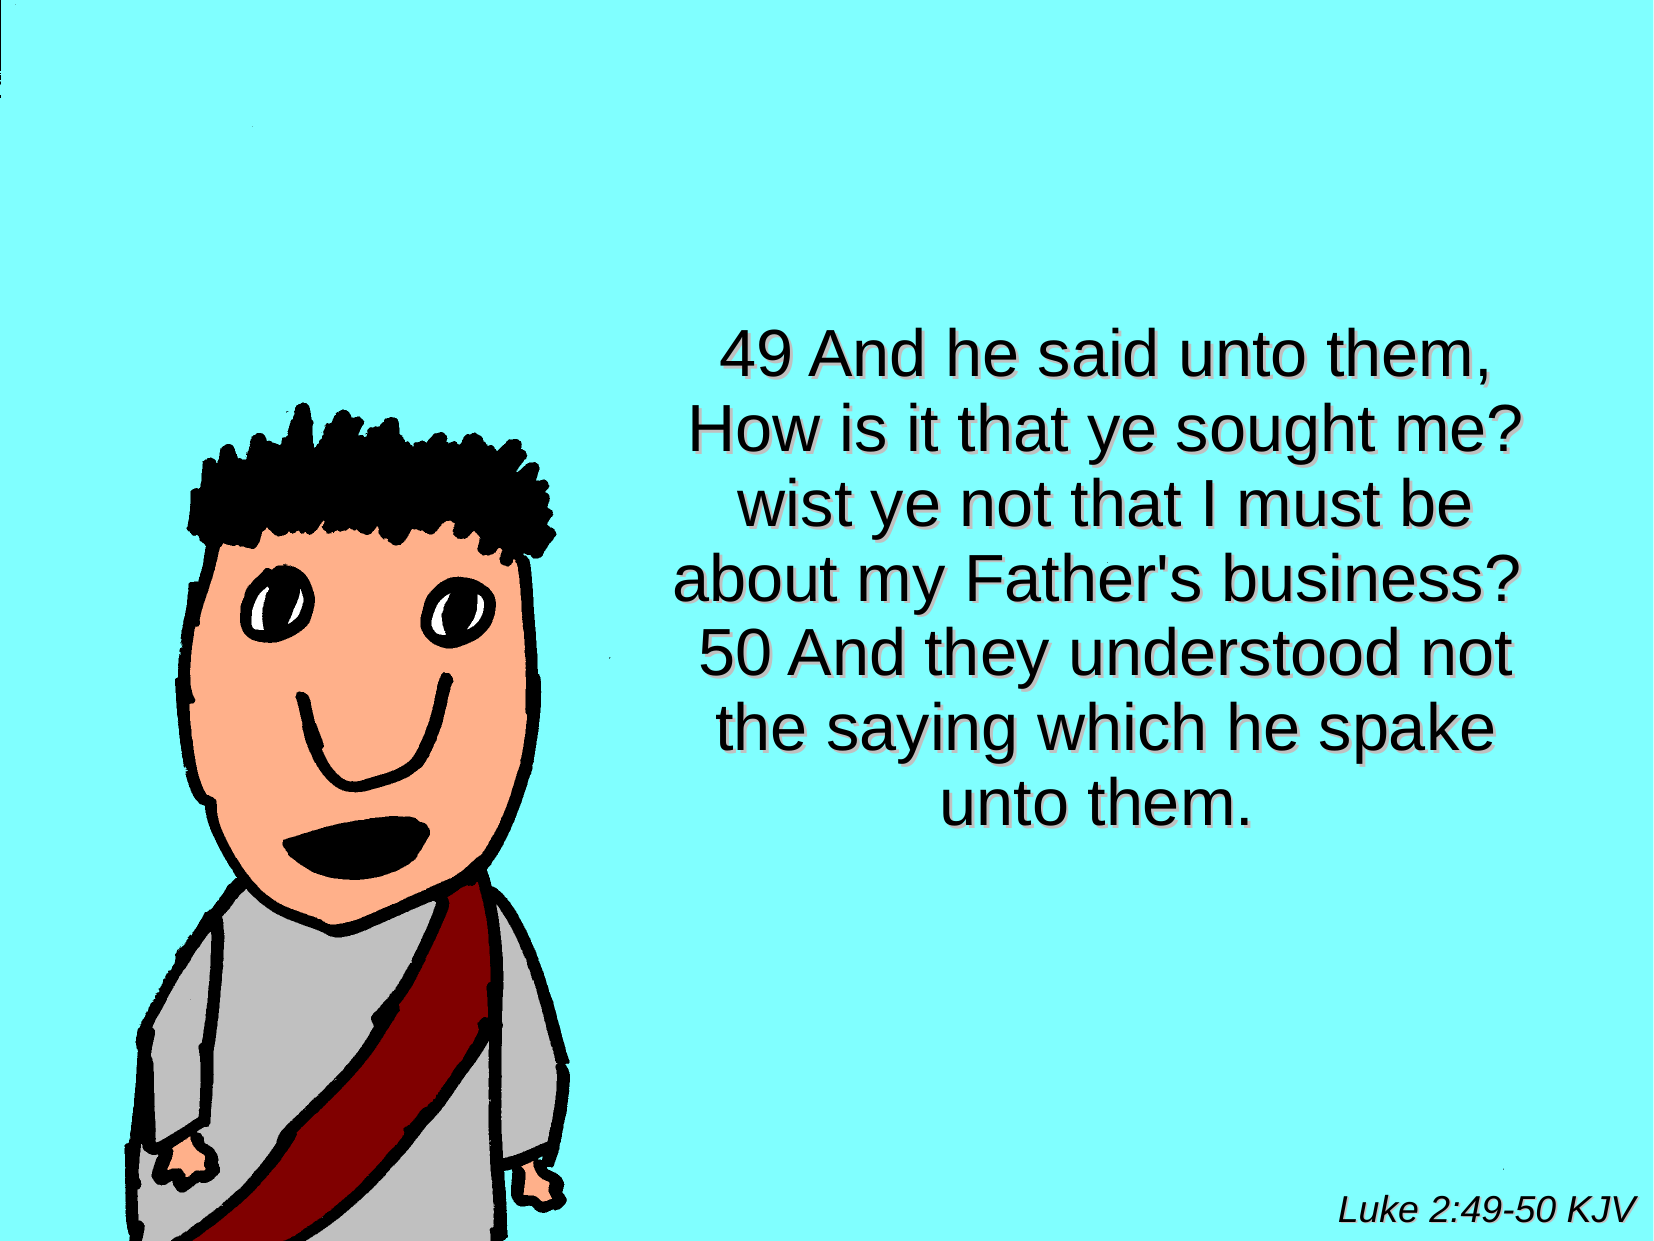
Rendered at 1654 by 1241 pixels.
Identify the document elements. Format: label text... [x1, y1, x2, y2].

text_box Luke 2:49-50 KJV [1312, 1180, 1651, 1238]
text_box 49 And he said unto them, How is it that ye sought me? wist ye not that I must be about my Father's business? 50 And they understood not the saying which he spake unto them. [637, 308, 1576, 863]
picture [0, 0, 1654, 1241]
